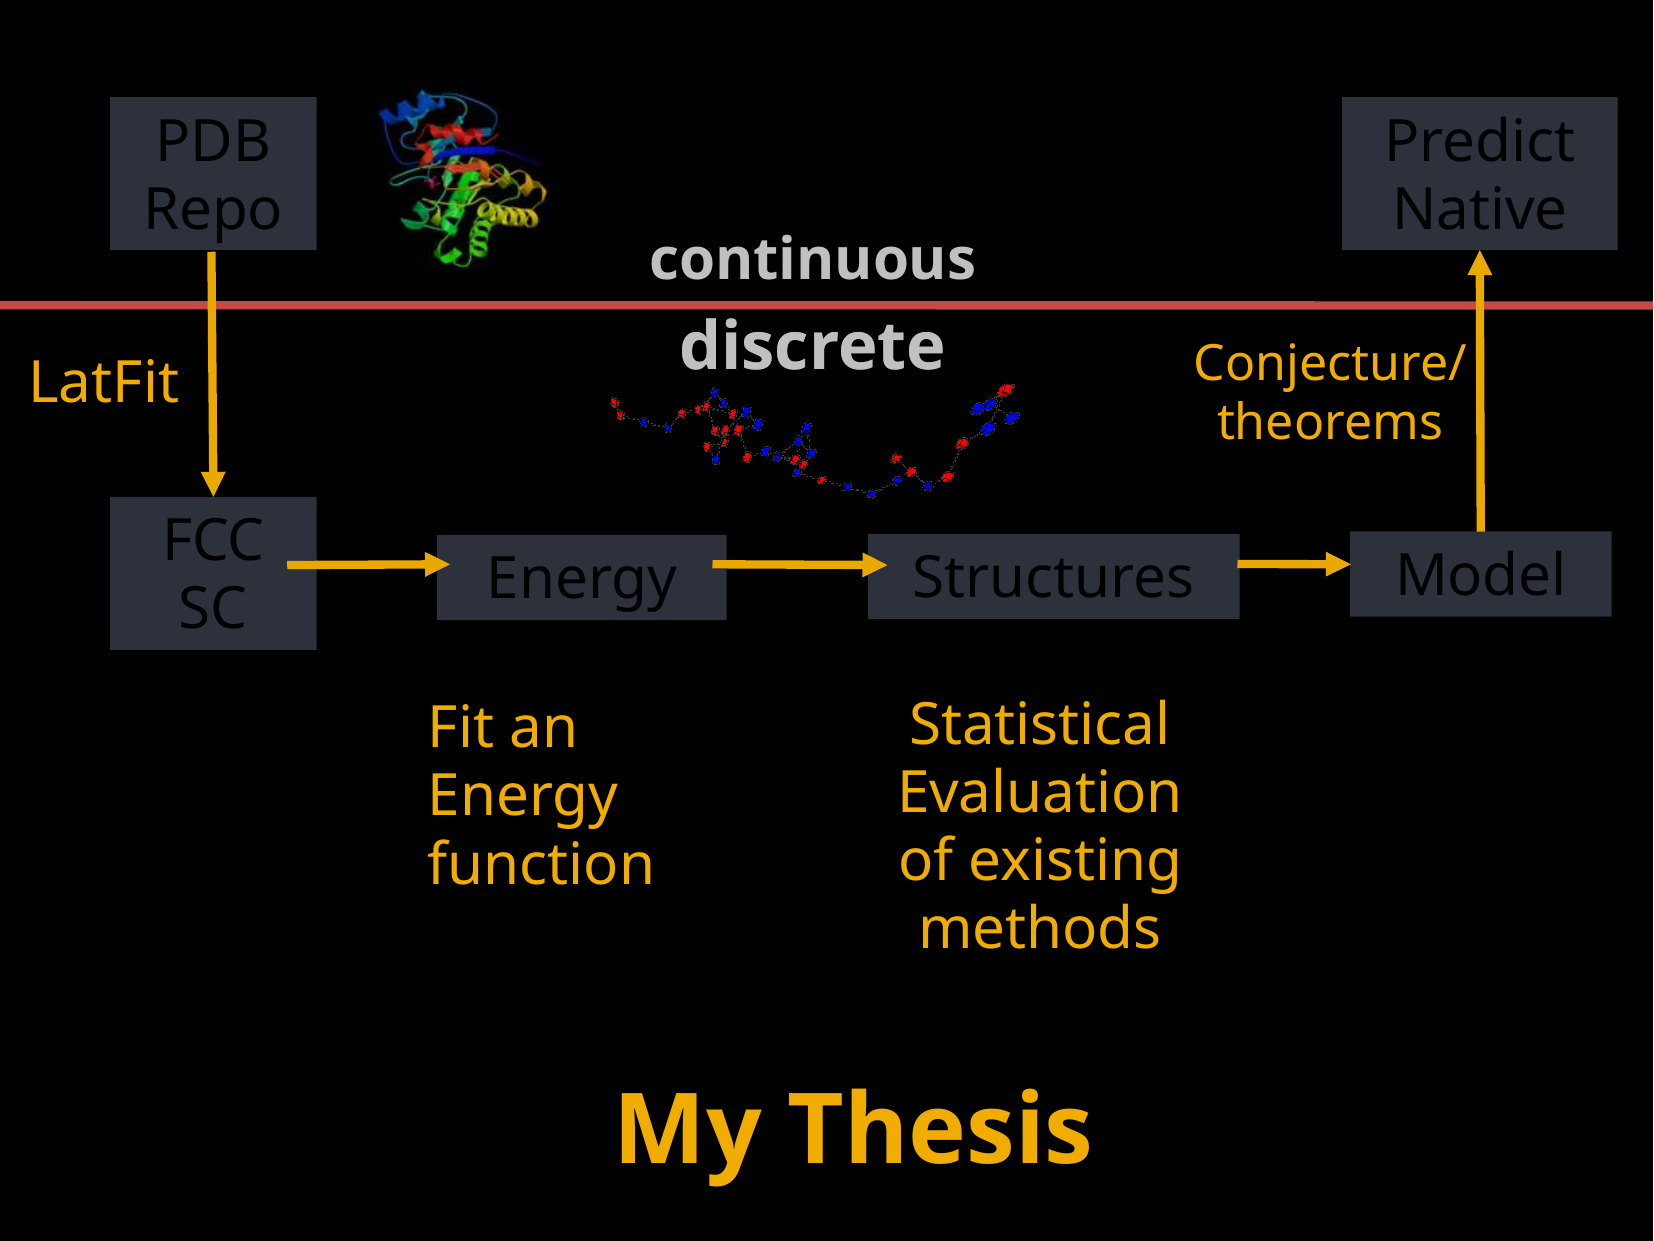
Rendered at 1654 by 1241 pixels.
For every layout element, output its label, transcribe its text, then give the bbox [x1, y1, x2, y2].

text_box Energy [437, 534, 727, 621]
text_box Statistical Evaluation of existing methods [812, 680, 1268, 970]
text_box FCC SC [110, 496, 317, 650]
text_box Predict Native [1342, 97, 1618, 251]
text_box discrete [592, 297, 1034, 393]
text_box Fit an Energy function [413, 683, 812, 906]
text_box Model [1349, 531, 1612, 617]
text_box continuous [578, 216, 1047, 302]
picture [606, 393, 1030, 505]
picture [358, 76, 557, 276]
text_box LatFit [13, 338, 248, 424]
text_box PDB Repo [110, 97, 317, 251]
title My Thesis [123, 1061, 1585, 1241]
text_box Conjecture/ theorems [1178, 324, 1482, 459]
text_box Structures [867, 533, 1240, 619]
